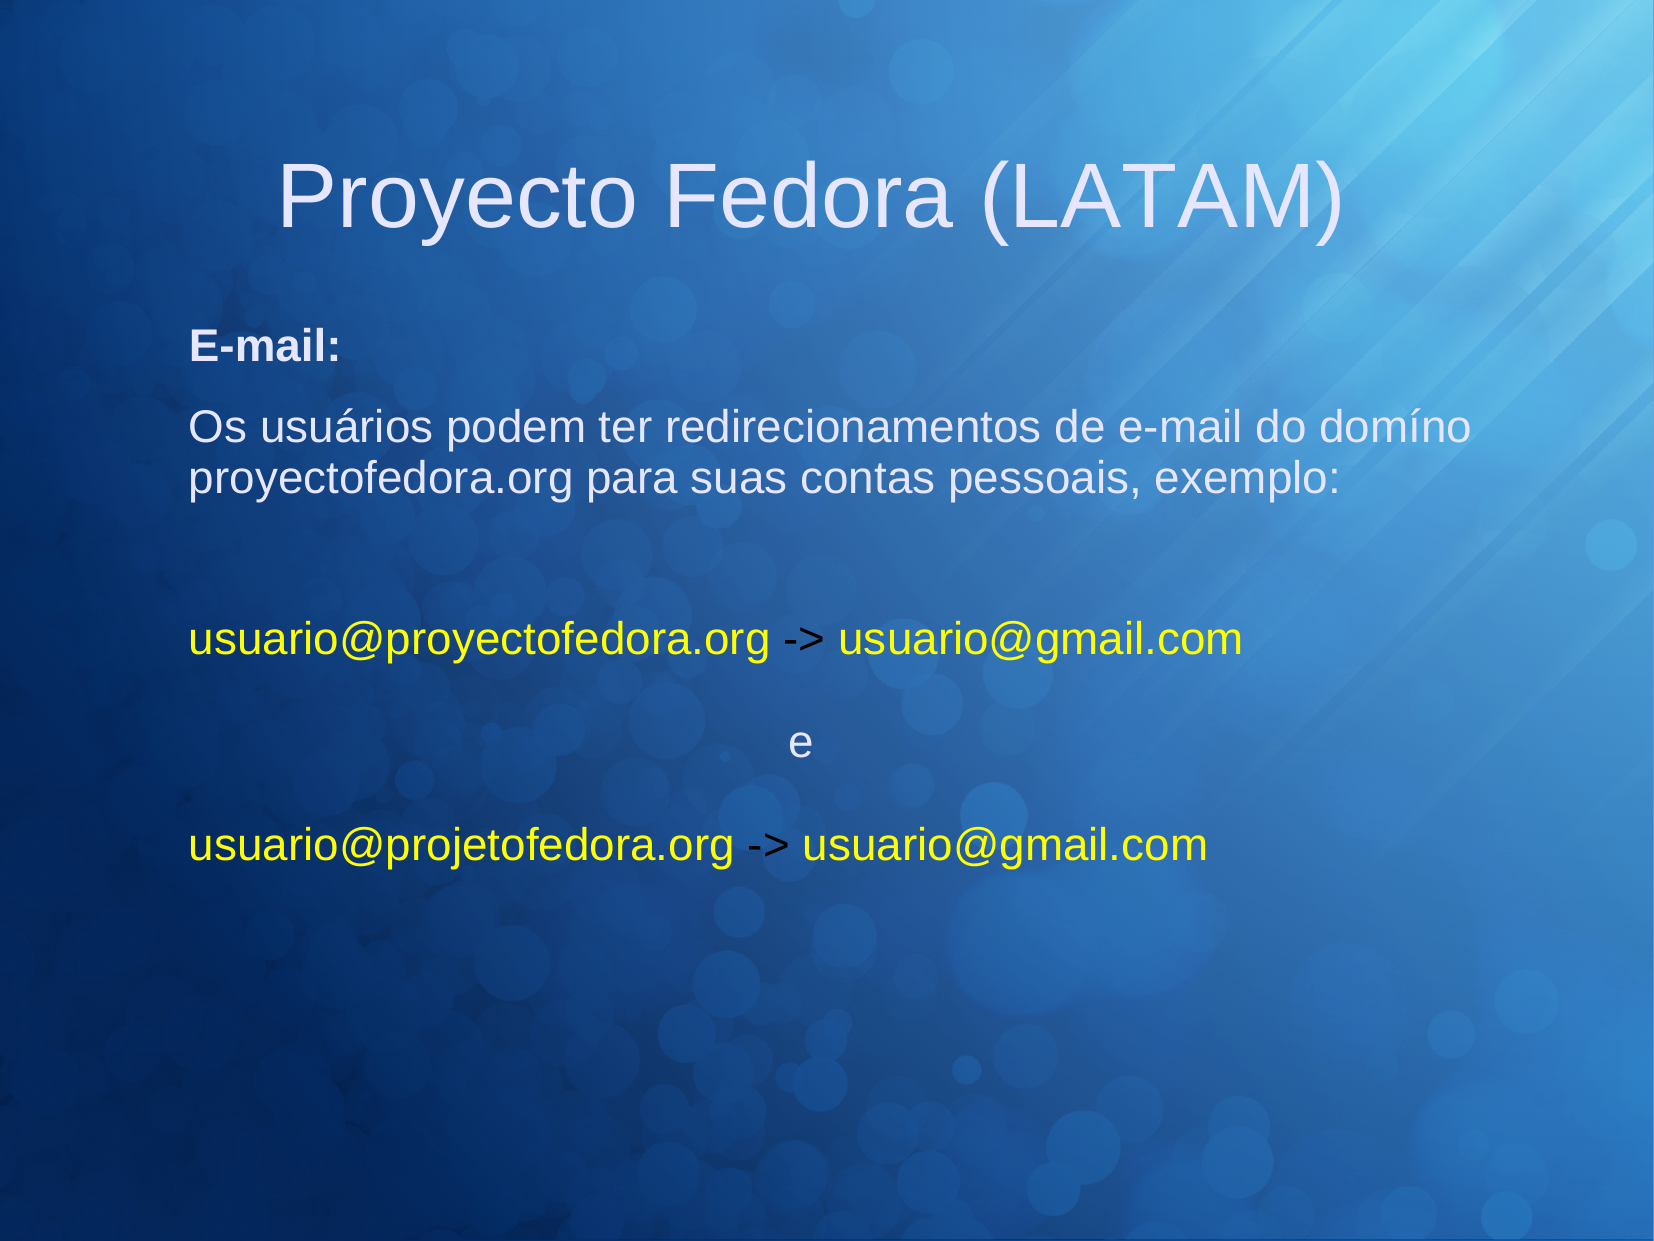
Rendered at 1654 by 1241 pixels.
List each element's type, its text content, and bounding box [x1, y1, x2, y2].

picture [0, 0, 1654, 1241]
title Proyecto Fedora (LATAM) [118, 112, 1506, 281]
list E-mail: Os usuários podem ter redirecionamentos de e-mail do domíno proyectofedora.org para suas contas pessoais, exemplo: usuario@proyectofedora.org -> usuario@gmail.com e usuario@projetofedora.org -> usuario@gmail.com [118, 319, 1571, 931]
